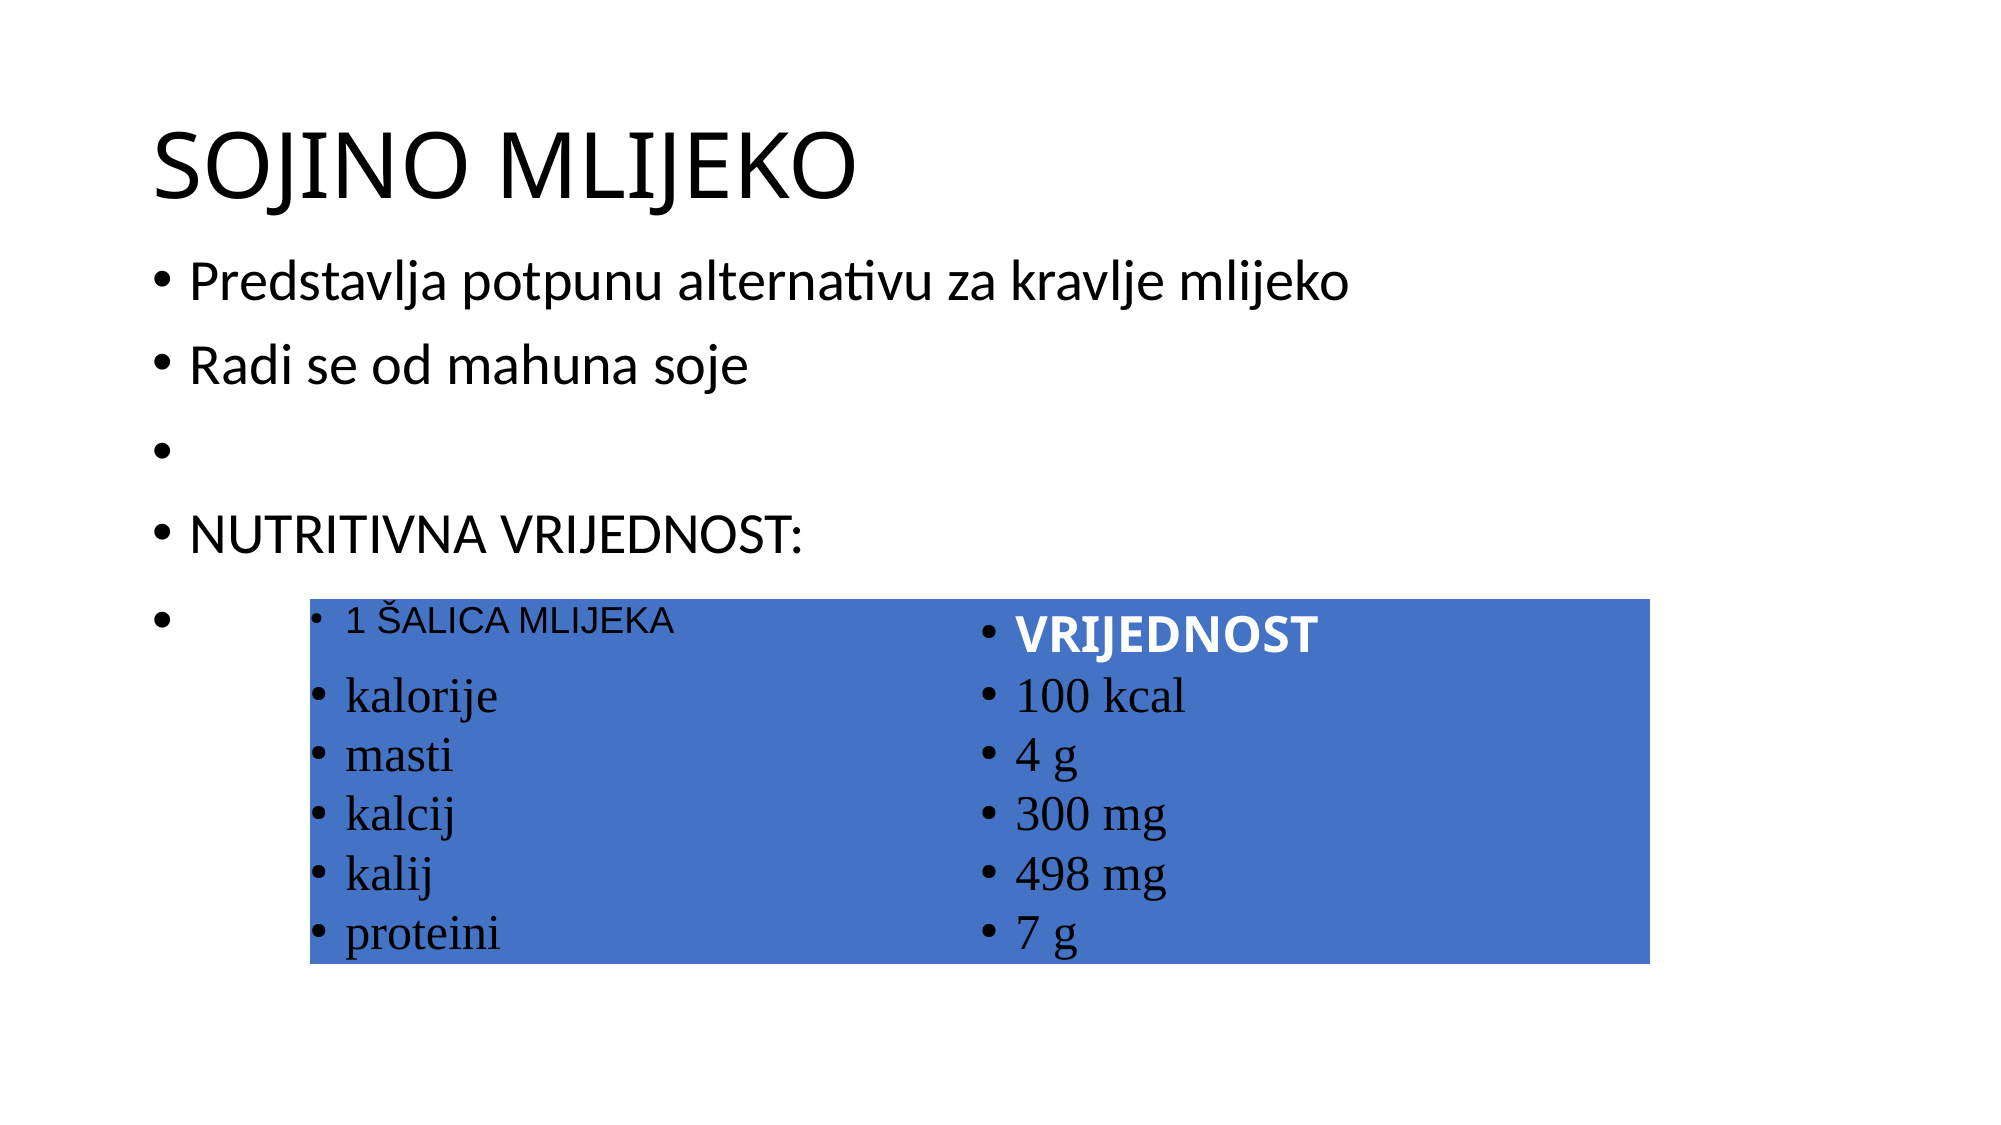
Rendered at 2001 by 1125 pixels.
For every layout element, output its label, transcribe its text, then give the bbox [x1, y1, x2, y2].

list Predstavlja potpunu alternativu za kravlje mlijeko Radi se od mahuna soje NUTRITIVNA VRIJEDNOST: [137, 242, 1863, 957]
title SOJINO MLIJEKO [137, 59, 1863, 242]
table_cell kalorije [310, 668, 980, 727]
table_header VRIJEDNOST [980, 599, 1650, 668]
table_cell 300 mg [980, 786, 1650, 846]
table_cell 7 g [980, 905, 1650, 964]
table_cell proteini [310, 905, 980, 964]
table_cell kalij [310, 846, 980, 905]
table_cell kalcij [310, 786, 980, 846]
table_cell 498 mg [980, 846, 1650, 905]
table_cell masti [310, 727, 980, 786]
table_cell 4 g [980, 727, 1650, 786]
table_cell 100 kcal [980, 668, 1650, 727]
table_header 1 ŠALICA MLIJEKA [310, 599, 980, 668]
